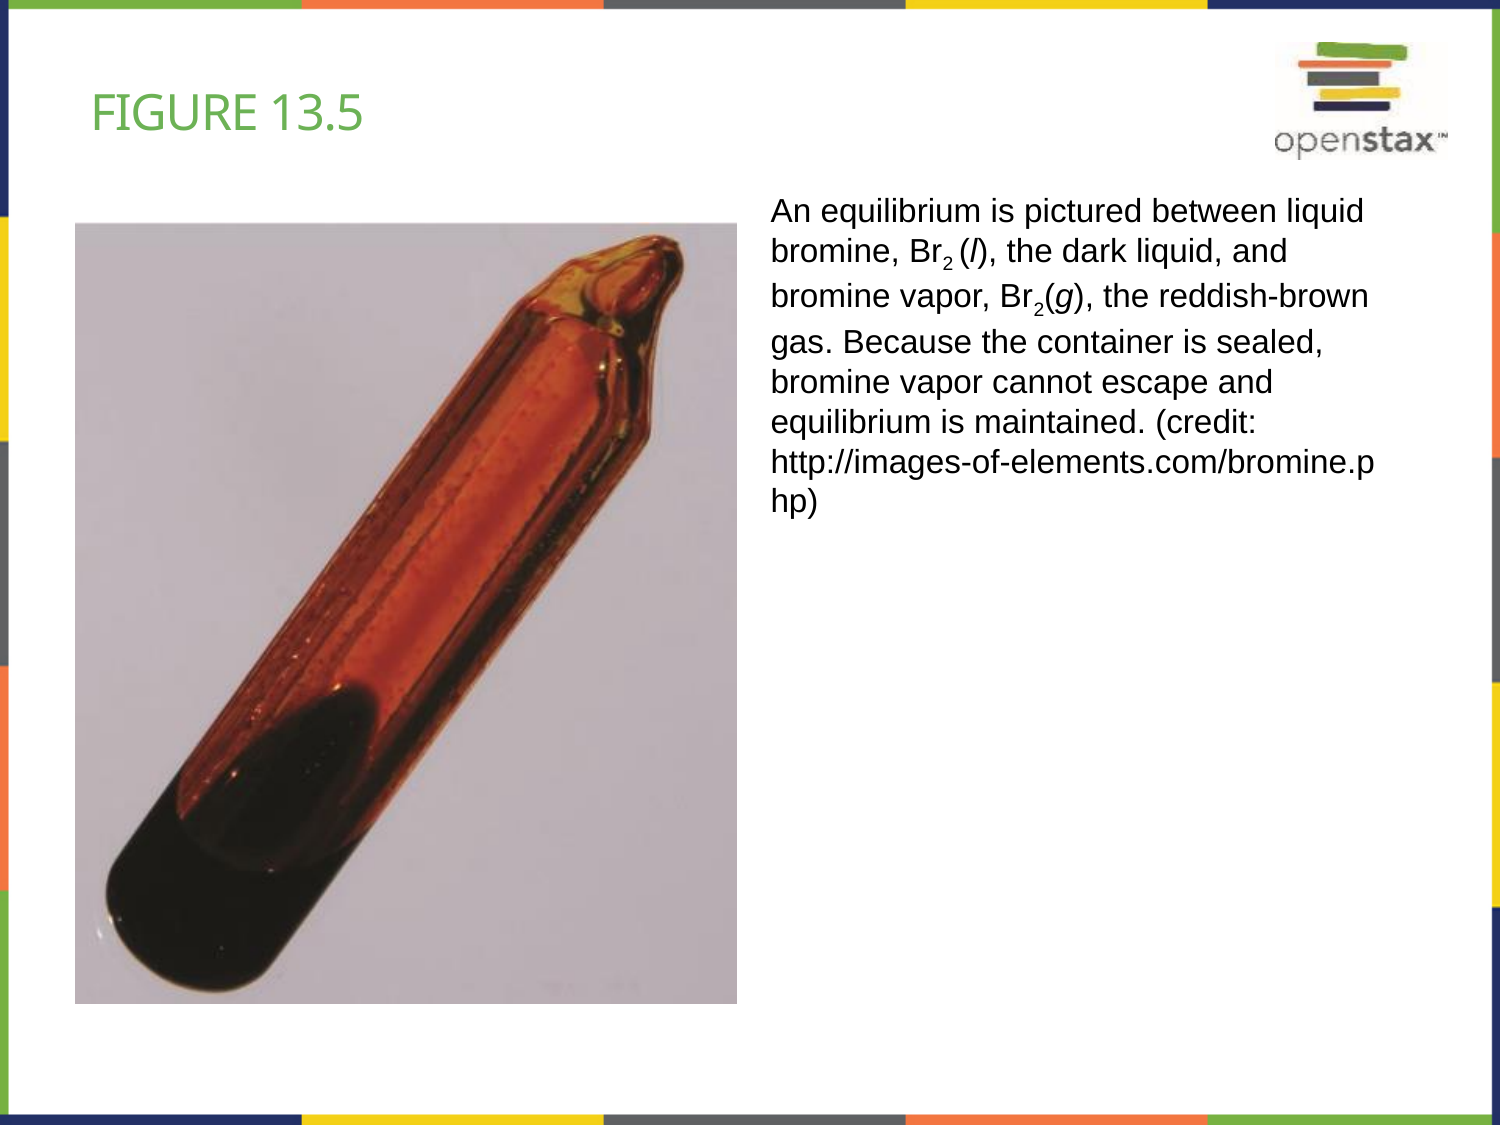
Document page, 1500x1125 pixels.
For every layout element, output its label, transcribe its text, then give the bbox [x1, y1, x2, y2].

list An equilibrium is pictured between liquid bromine, Br2 (l), the dark liquid, and bromine vapor, Br2(g), the reddish-brown gas. Because the container is sealed, bromine vapor cannot escape and equilibrium is maintained. (credit: http://images-of-elements.com/bromine.php) [755, 181, 1398, 1045]
title Figure 13.5 [75, 39, 1398, 148]
picture [0, 0, 1500, 1125]
